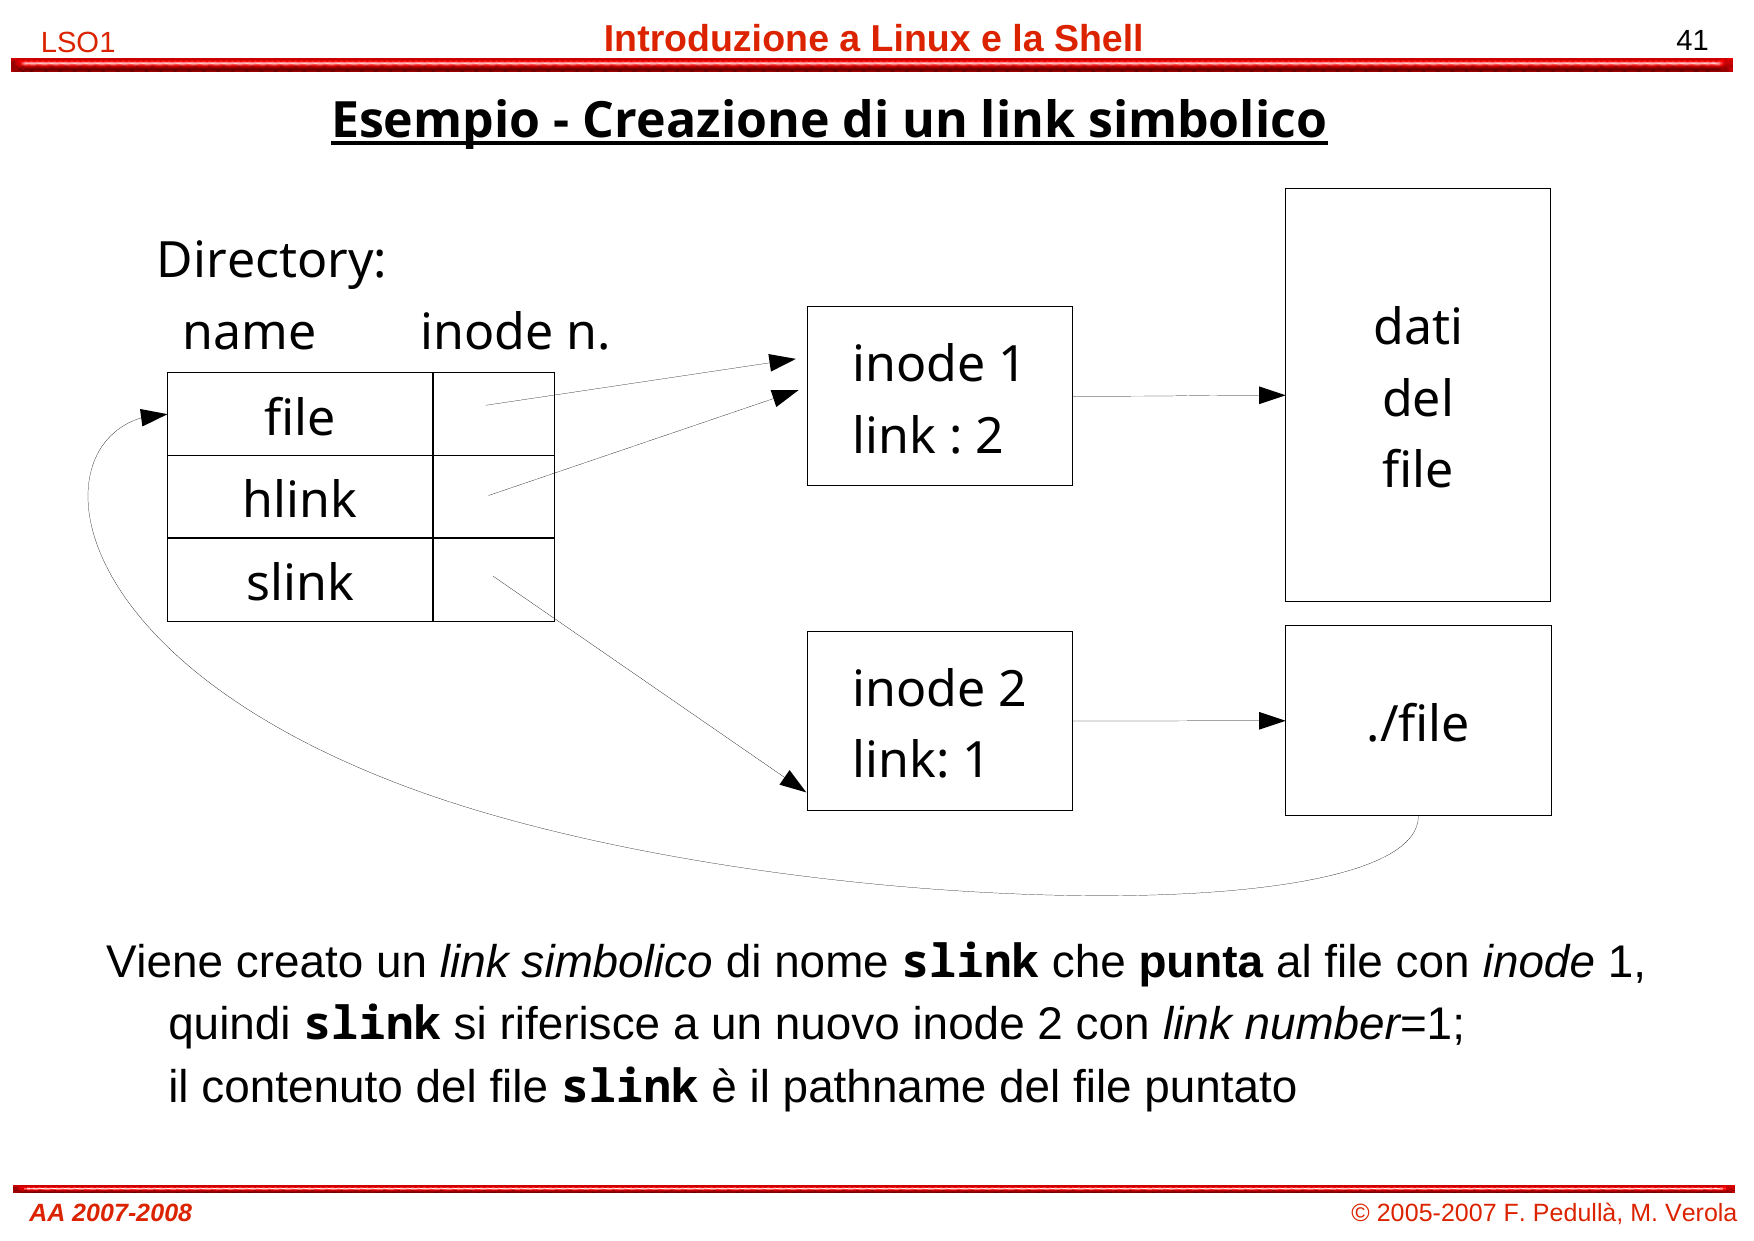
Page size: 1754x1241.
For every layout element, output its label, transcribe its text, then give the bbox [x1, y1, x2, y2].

list Viene creato un link simbolico di nome slink che punta al file con inode 1, quindi slink si riferisce a un nuovo inode 2 con link number=1; il contenuto del file slink è il pathname del file puntato [106, 928, 1660, 1111]
text_box dati del file [1285, 188, 1551, 602]
text_box ./file [1285, 625, 1552, 816]
title Esempio - Creazione di un link simbolico [331, 77, 1434, 163]
text_box inode 1 link : 2 [807, 306, 1073, 486]
text_box inode 2 link: 1 [807, 631, 1073, 811]
text_box Directory: name inode n. [156, 220, 672, 377]
picture [11, 58, 1733, 72]
text_box file [167, 377, 433, 455]
text_box slink [167, 537, 433, 622]
text_box hlink [167, 455, 433, 537]
picture [13, 1185, 1735, 1193]
